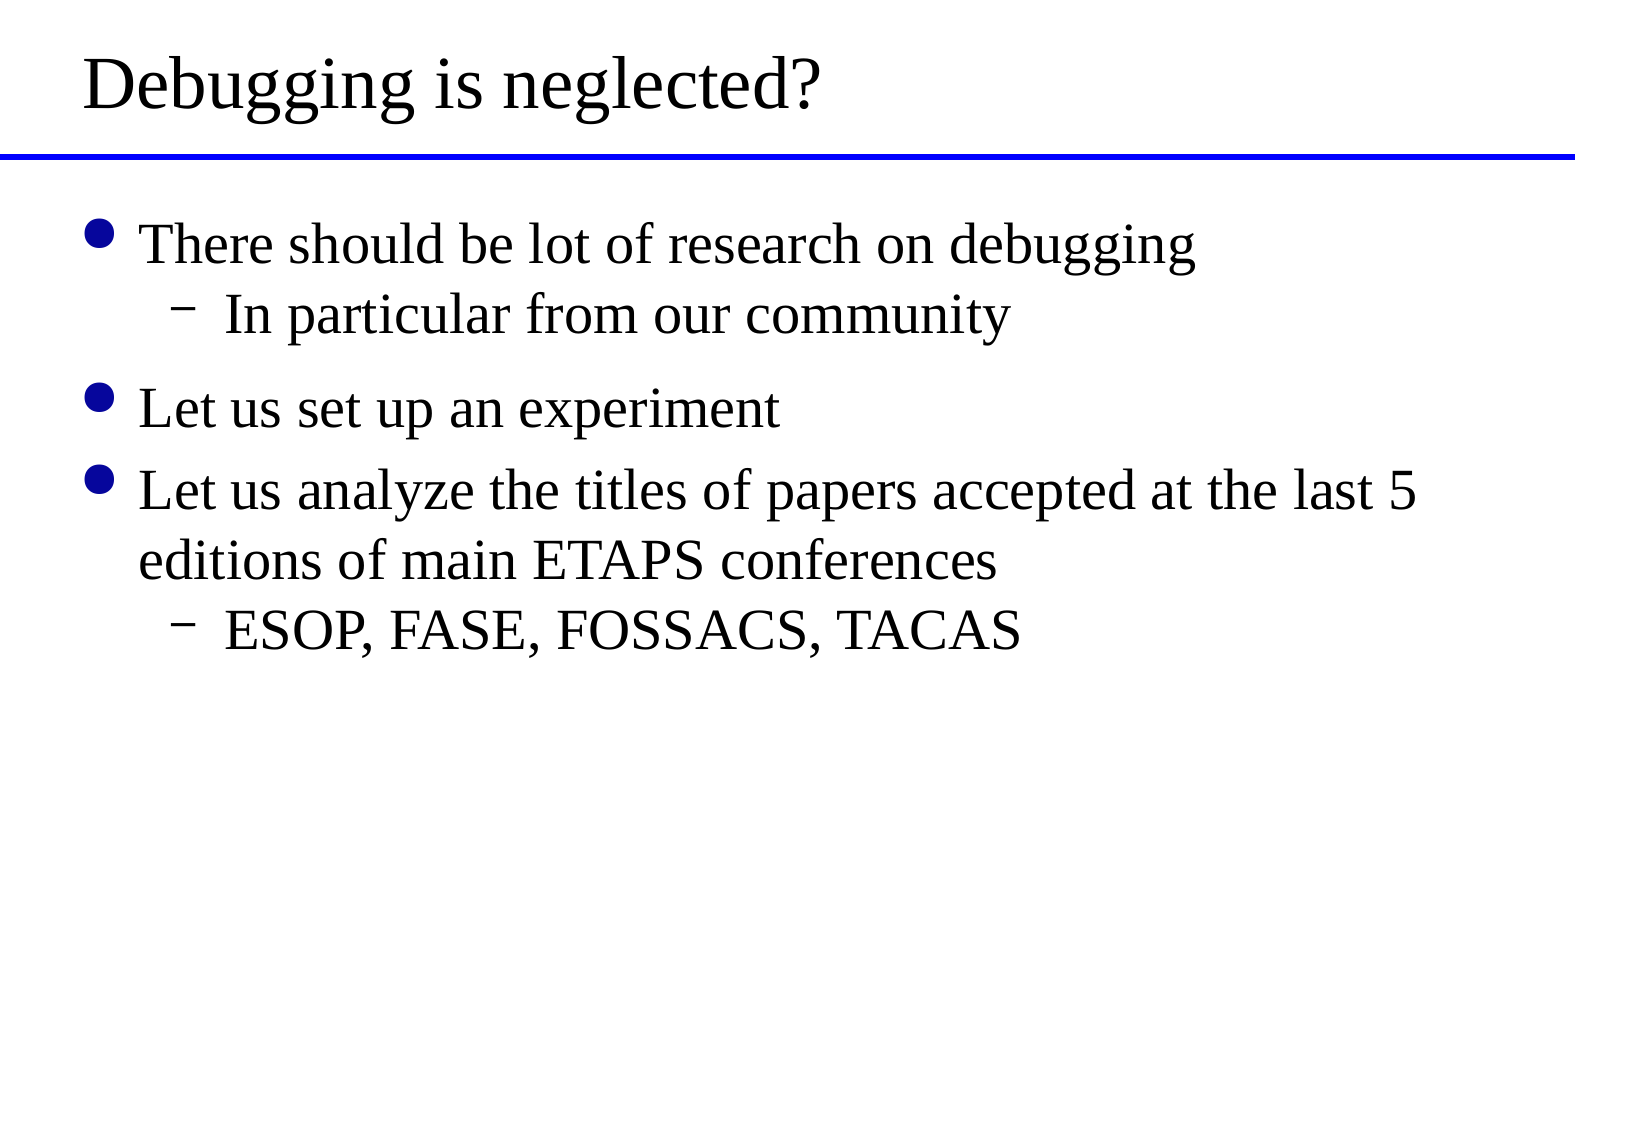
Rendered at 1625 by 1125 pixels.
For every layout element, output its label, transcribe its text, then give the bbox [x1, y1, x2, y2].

list There should be lot of research on debugging In particular from our community Let us set up an experiment Let us analyze the titles of papers accepted at the last 5 editions of main ETAPS conferences ESOP, FASE, FOSSACS, TACAS [67, 198, 1478, 1061]
title Debugging is neglected? [67, 27, 1544, 131]
